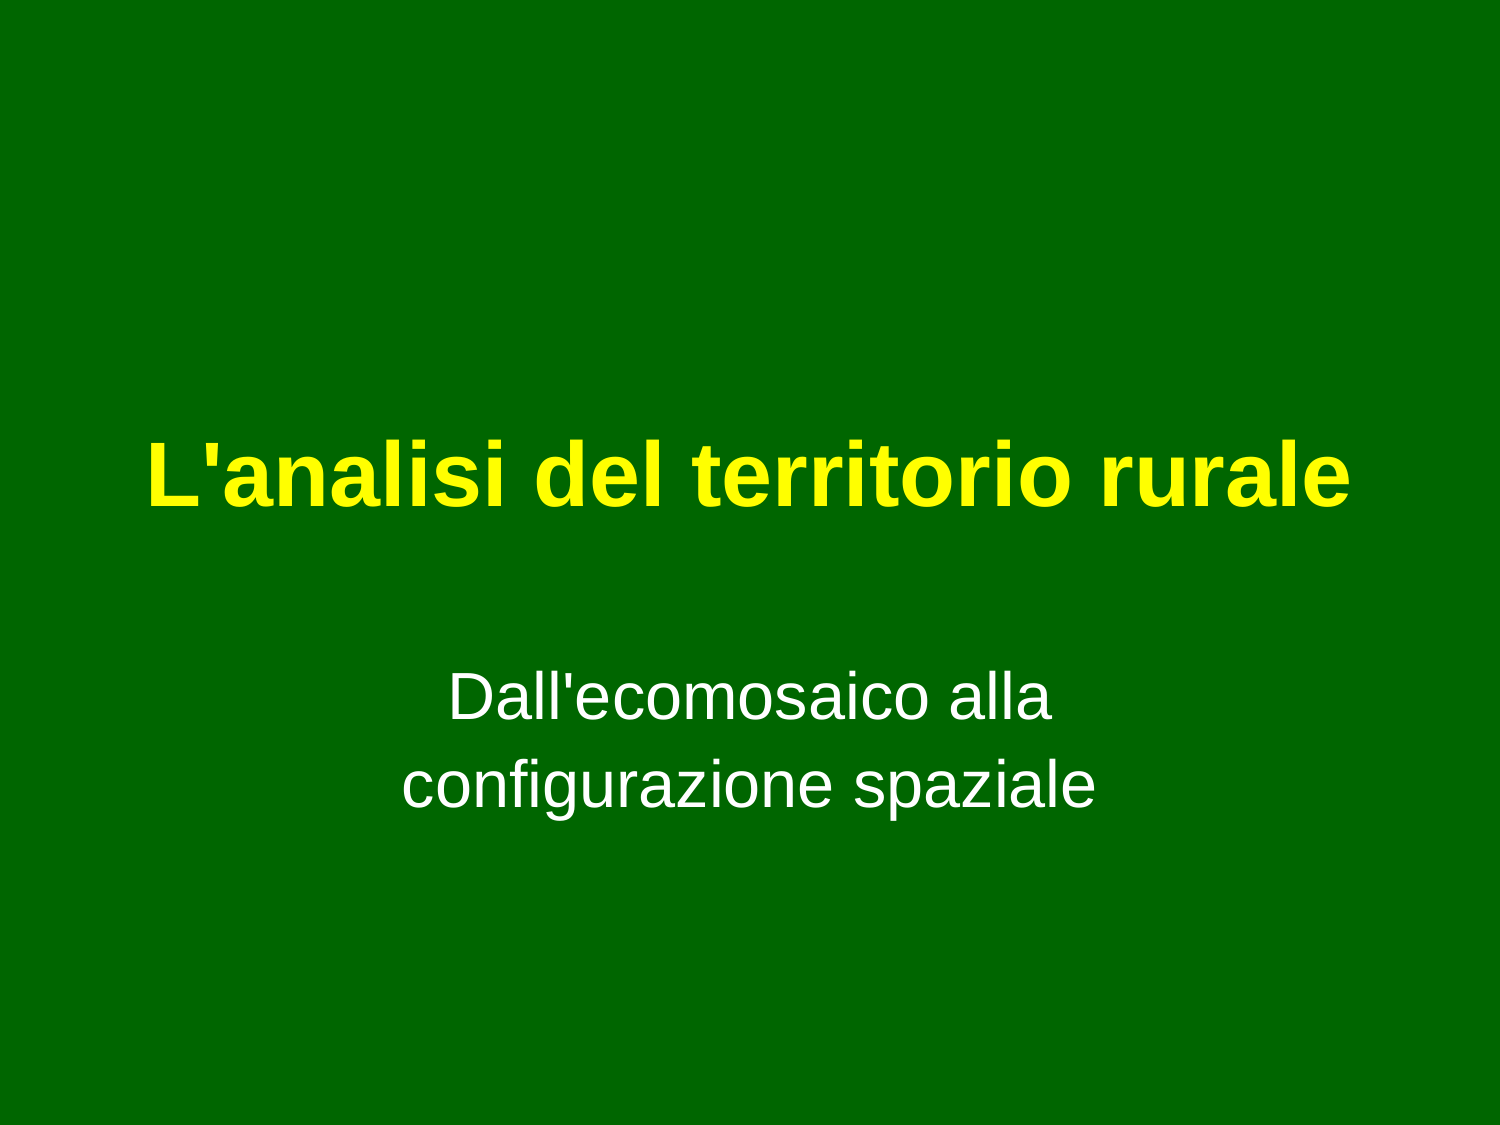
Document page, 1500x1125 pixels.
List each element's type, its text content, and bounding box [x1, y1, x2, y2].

title L'analisi del territorio rurale [112, 349, 1388, 591]
subtitle Dall'ecomosaico alla configurazione spaziale [225, 637, 1276, 925]
